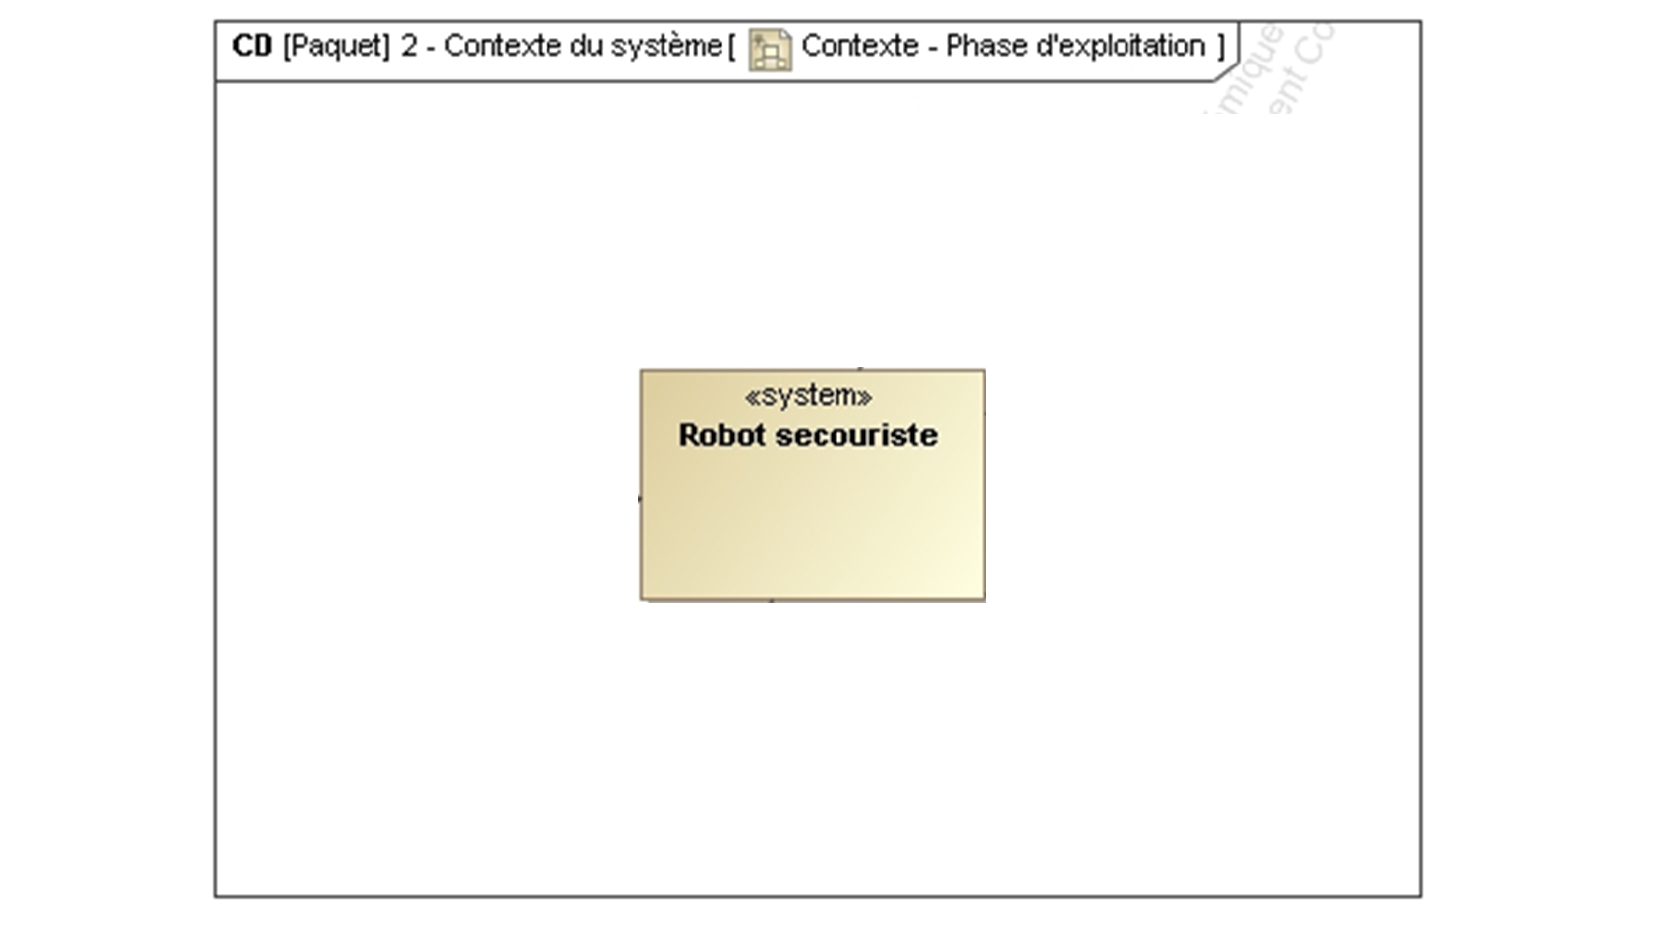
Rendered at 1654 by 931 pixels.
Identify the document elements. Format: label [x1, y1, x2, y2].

picture [199, 5, 1474, 931]
